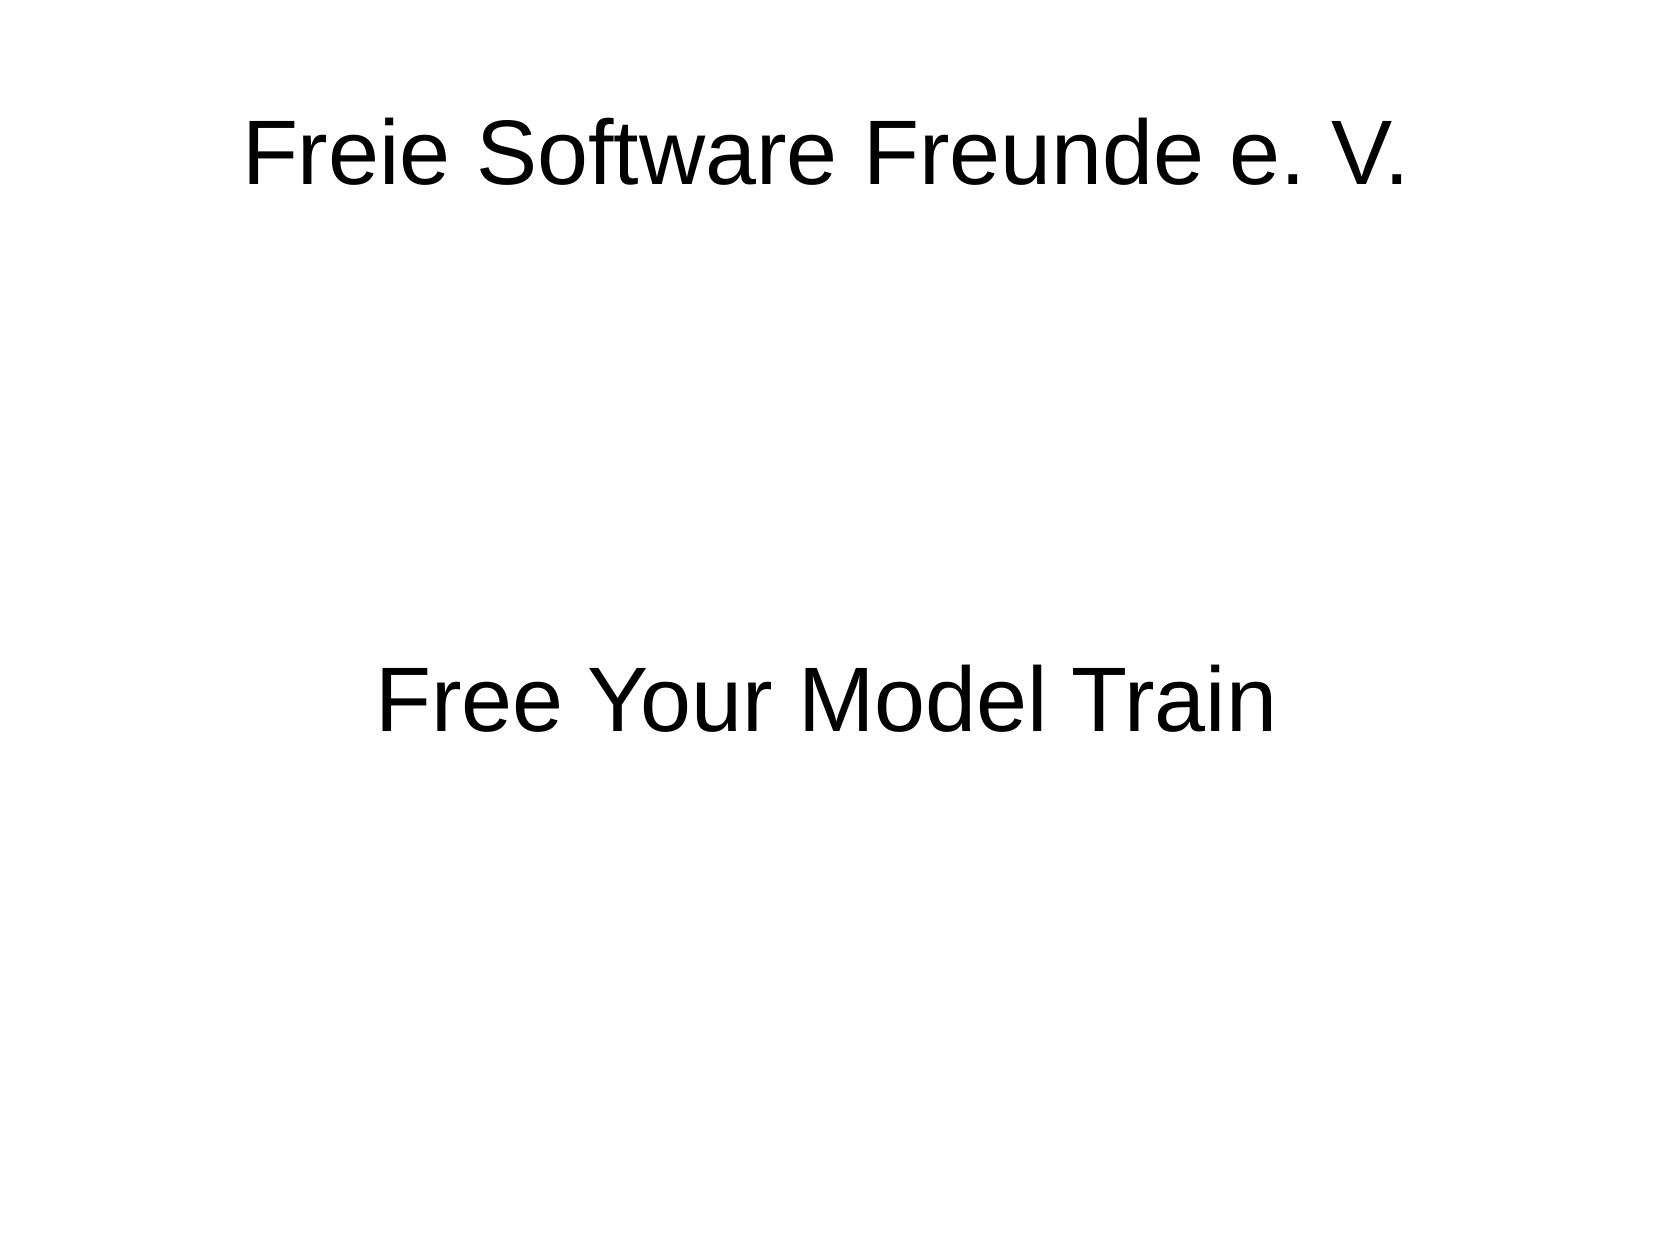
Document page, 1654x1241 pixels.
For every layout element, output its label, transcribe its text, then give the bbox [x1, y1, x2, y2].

title Freie Software Freunde e. V. [82, 49, 1571, 257]
subtitle Free Your Model Train [82, 290, 1571, 1109]
